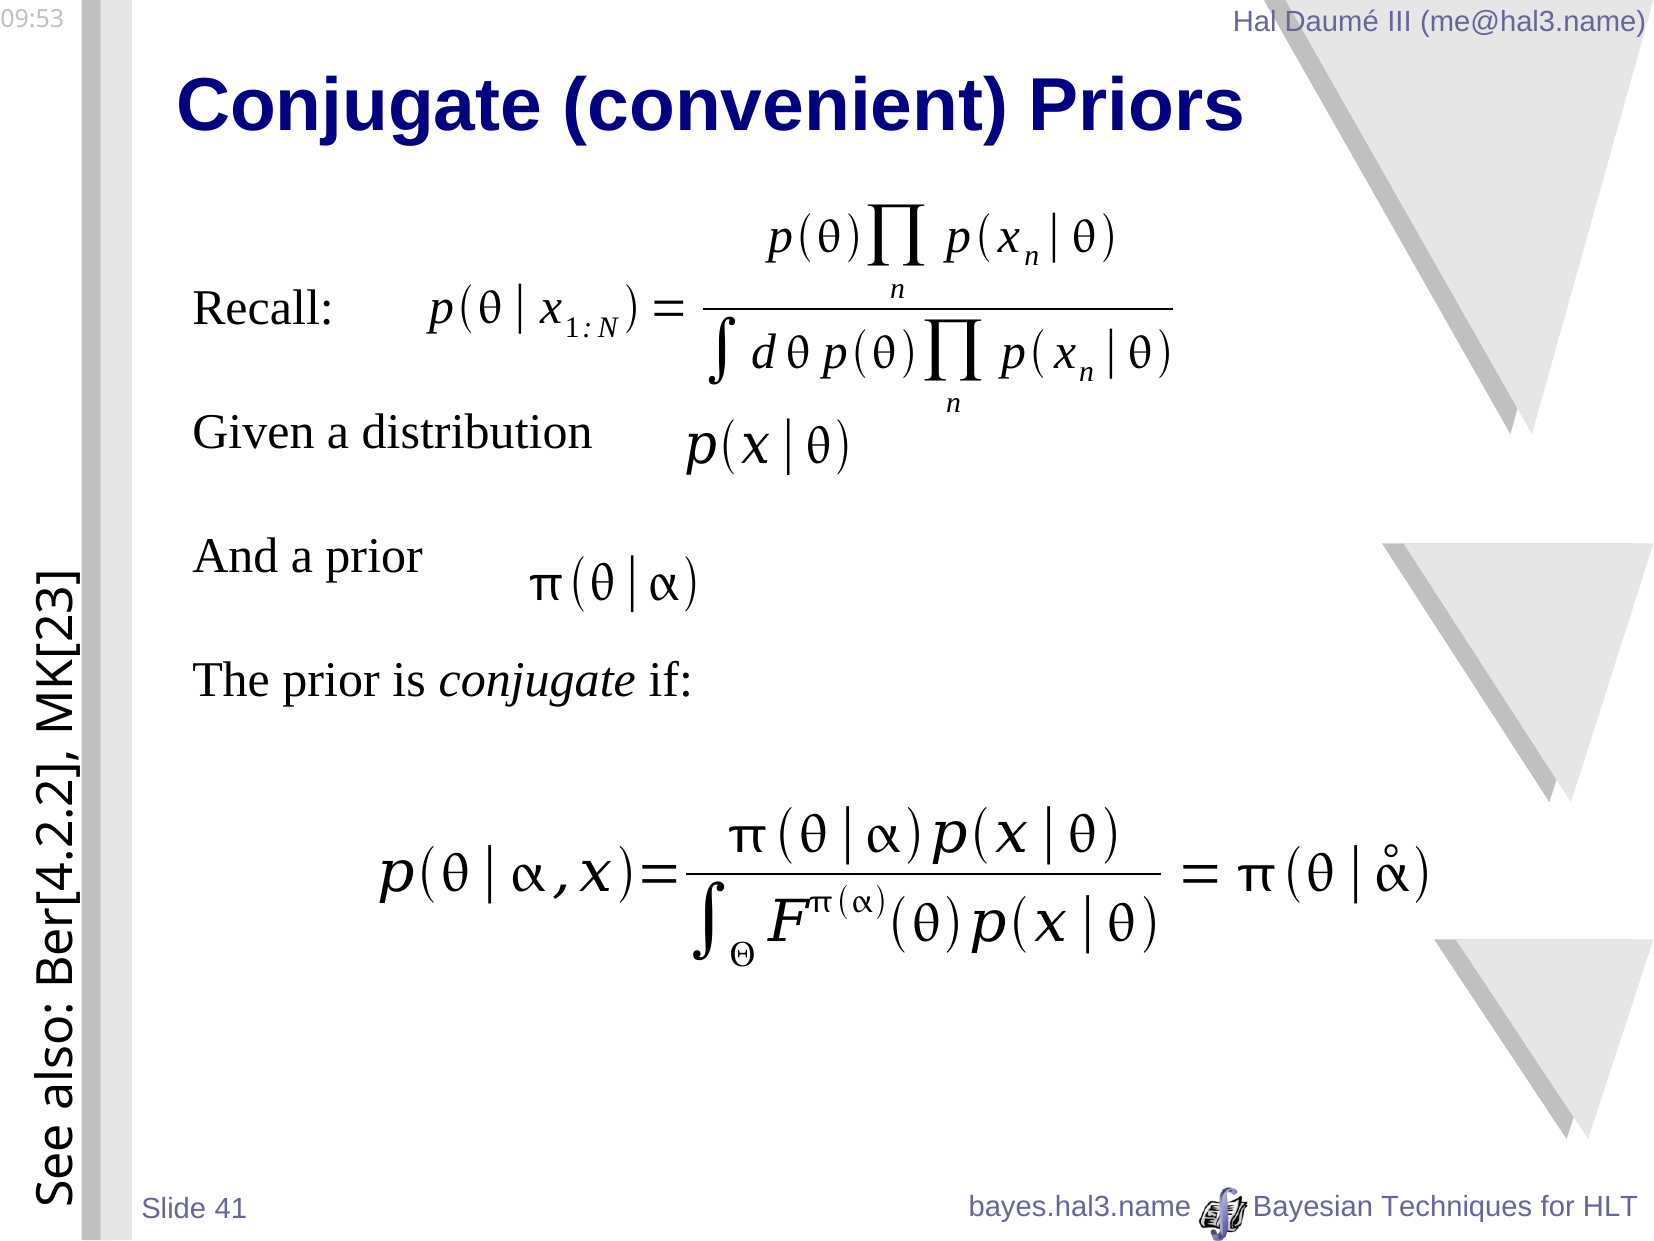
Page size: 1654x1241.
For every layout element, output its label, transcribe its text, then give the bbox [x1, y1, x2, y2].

text_box See also: Ber[4.2.2], MK[23] [19, 784, 80, 1208]
chart [370, 797, 1438, 977]
chart [523, 547, 705, 618]
title Conjugate (convenient) Priors [176, 44, 1509, 166]
picture [1198, 1186, 1248, 1241]
chart [416, 201, 1183, 481]
list Recall: Given a distribution And a prior The prior is conjugate if: [180, 279, 1512, 1175]
